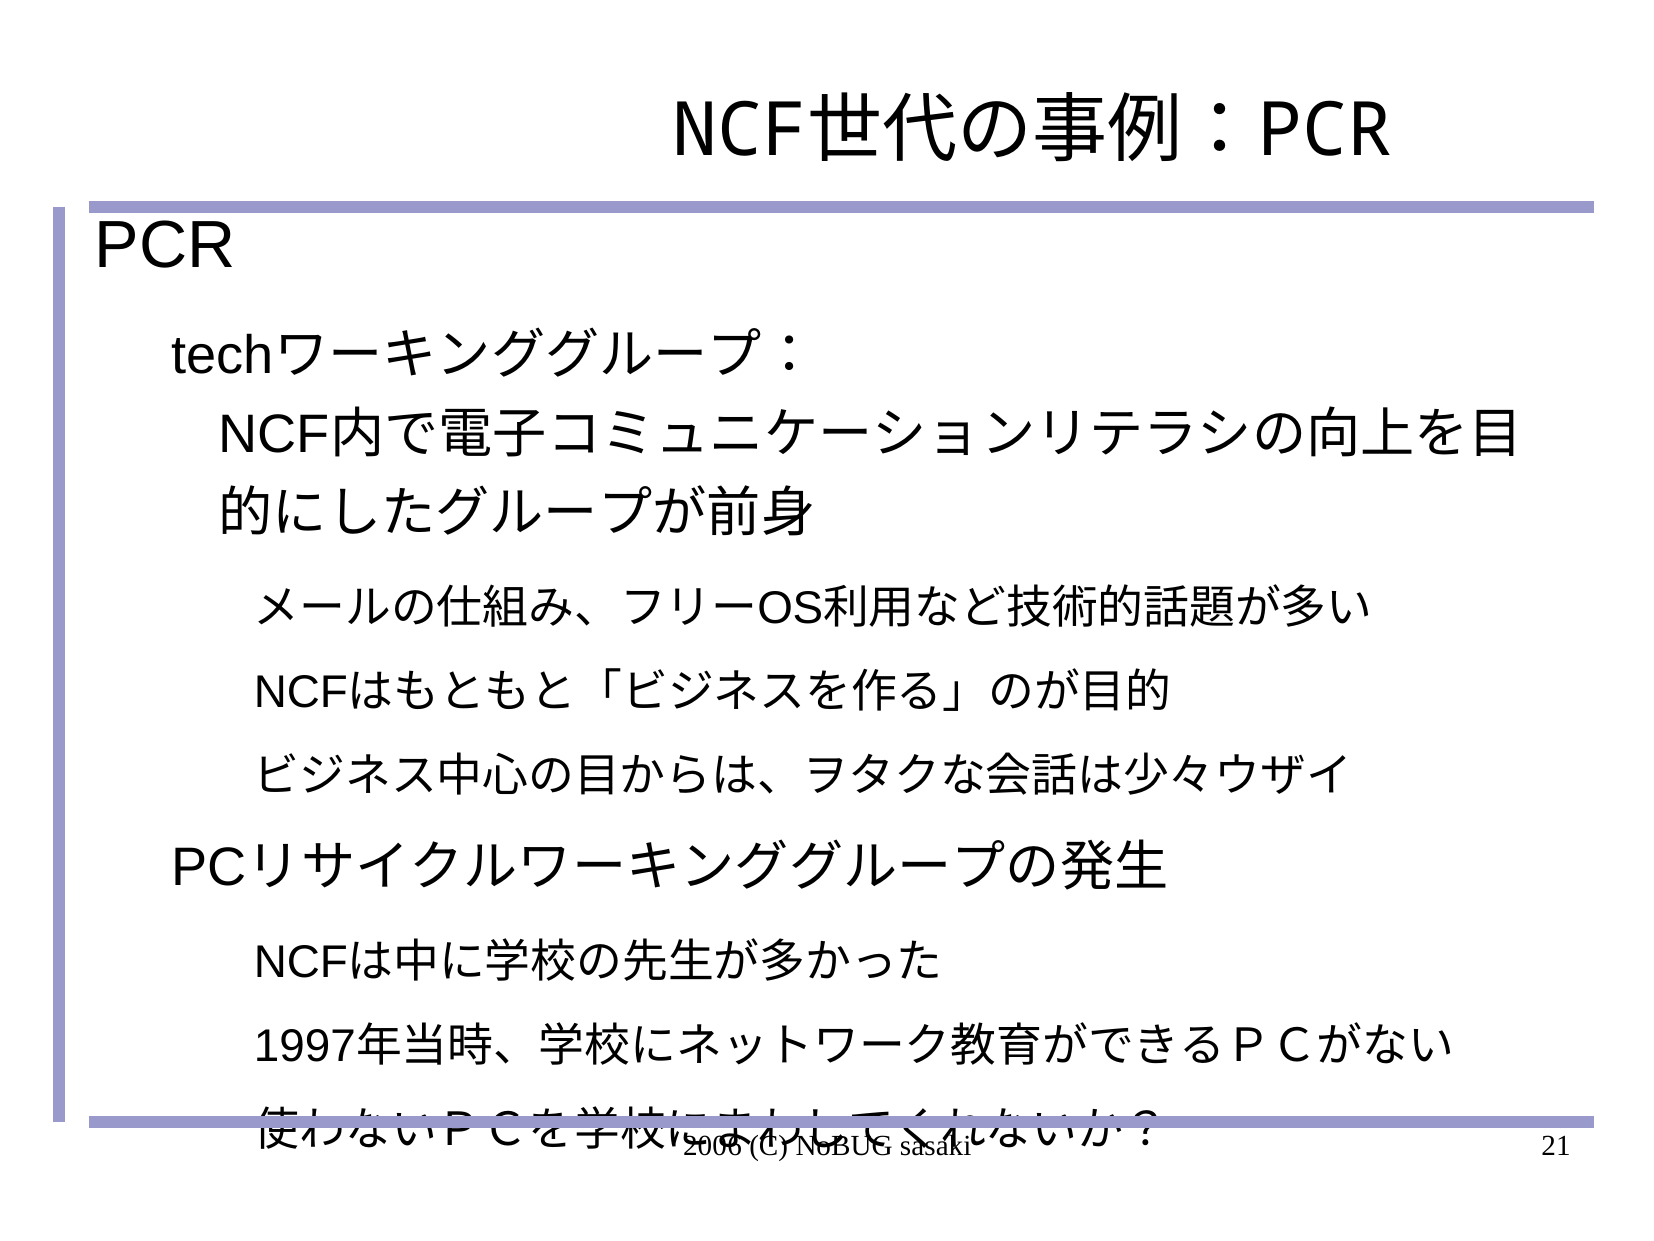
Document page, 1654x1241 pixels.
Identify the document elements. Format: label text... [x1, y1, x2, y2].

list PCR techワーキンググループ： NCF内で電子コミュニケーションリテラシの向上を目的にしたグループが前身 メールの仕組み、フリーOS利用など技術的話題が多い NCFはもともと「ビジネスを作る」のが目的 ビジネス中心の目からは、ヲタクな会話は少々ウザイ PCリサイクルワーキンググループの発生 NCFは中に学校の先生が多かった 1997年当時、学校にネットワーク教育ができるＰＣがない 使わないＰＣを学校にまわしてくれないか？ [76, 206, 1565, 1123]
title NCF世代の事例：PCR [501, 59, 1563, 187]
